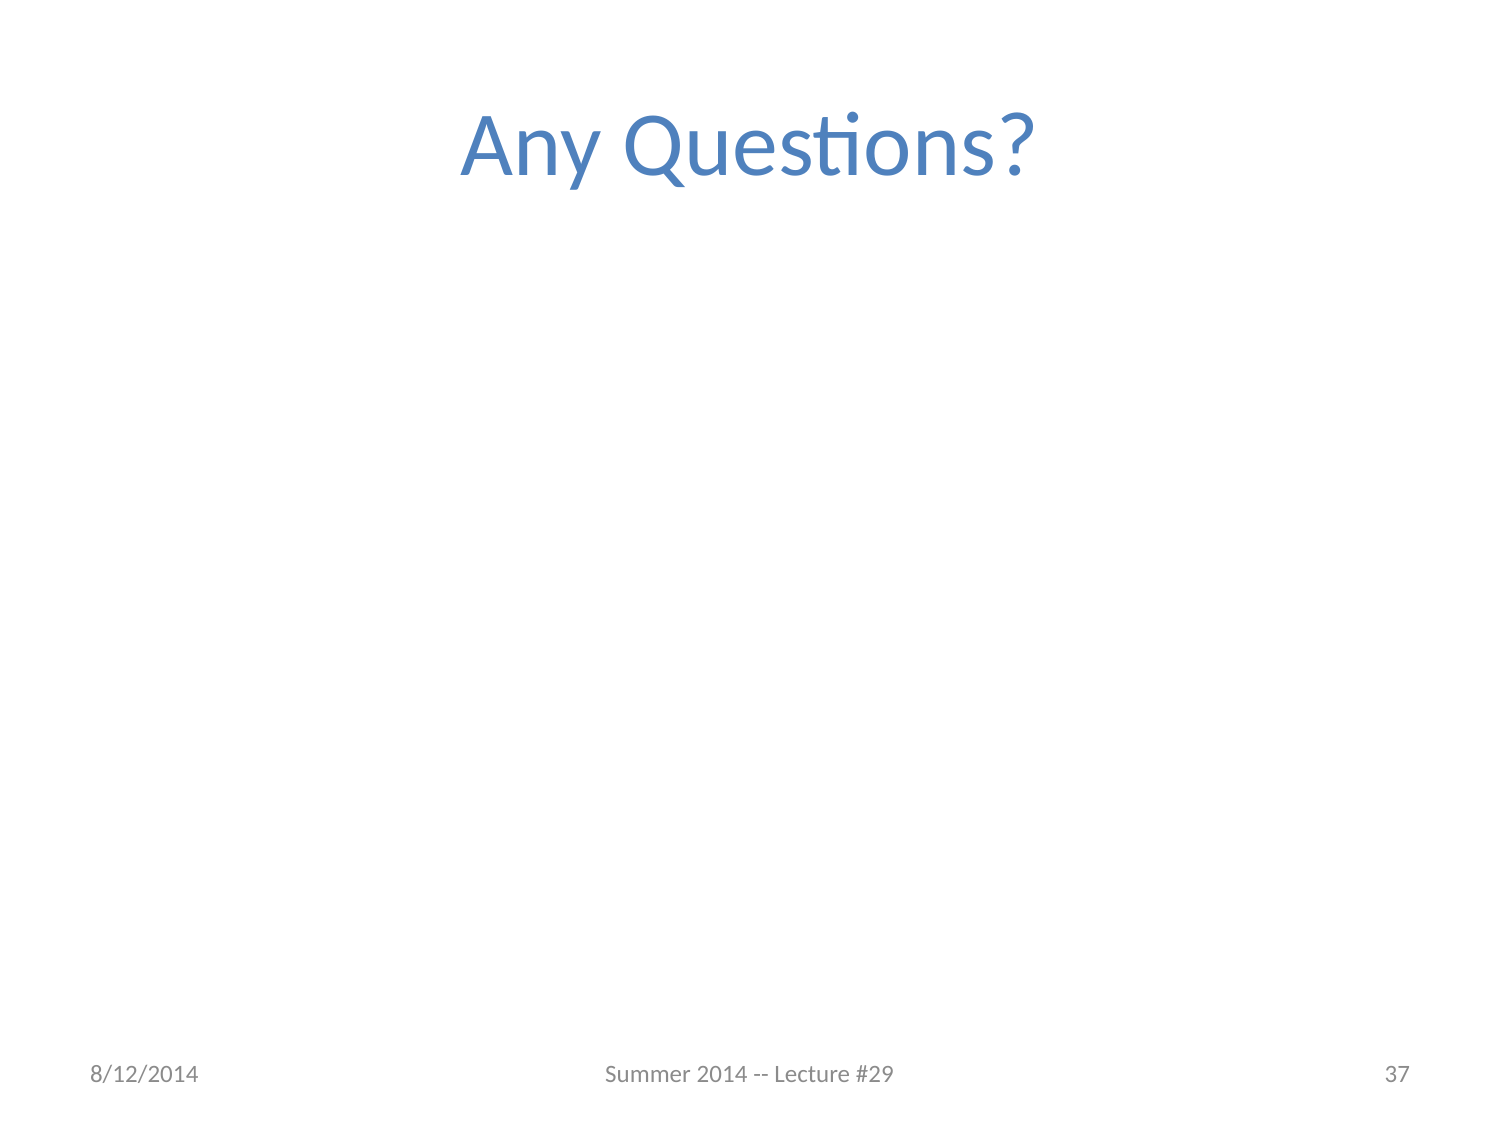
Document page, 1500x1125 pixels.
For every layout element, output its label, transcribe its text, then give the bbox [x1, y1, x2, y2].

footer Summer 2014 -- Lecture #29 [512, 1042, 988, 1103]
title Any Questions? [75, 45, 1425, 233]
slide_number <number> [1074, 1042, 1425, 1103]
slide_number 8/12/2014 [75, 1042, 425, 1103]
